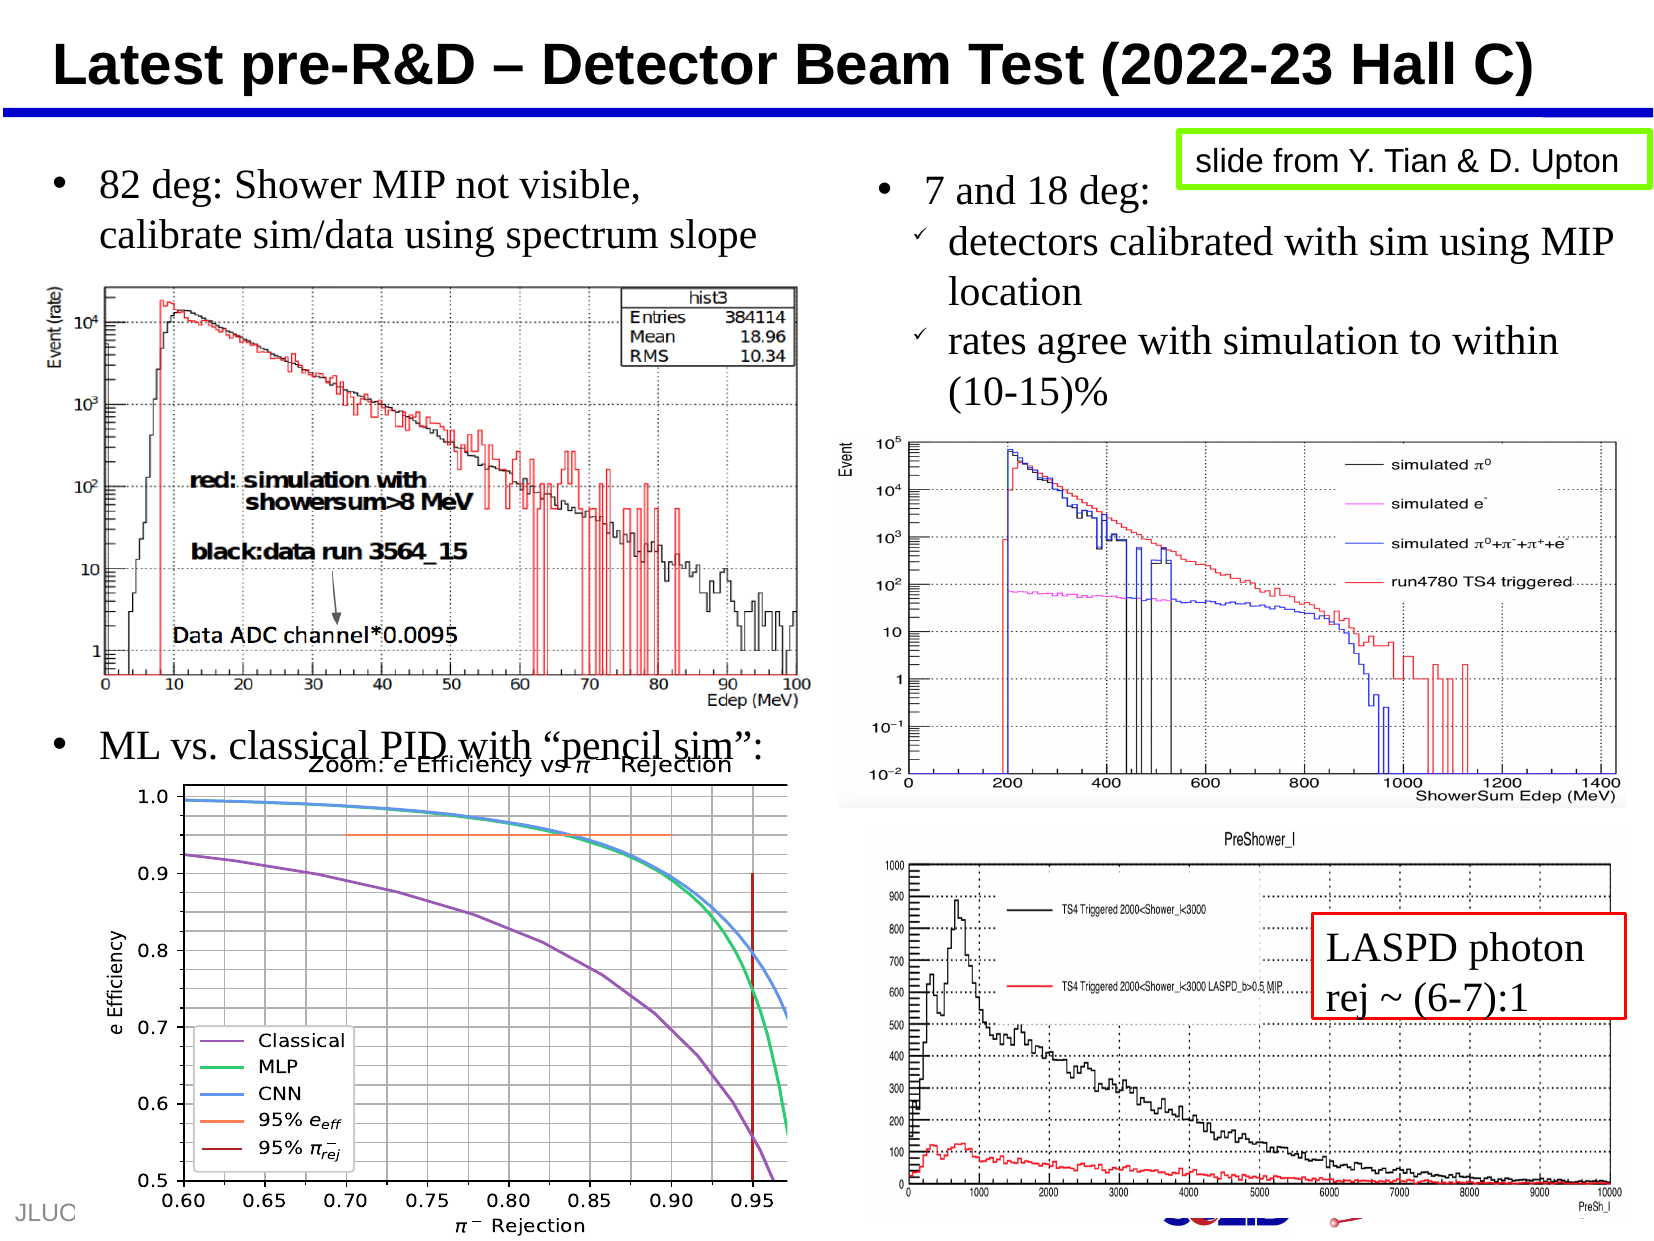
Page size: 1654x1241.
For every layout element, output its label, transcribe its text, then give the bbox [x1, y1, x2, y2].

picture [75, 776, 788, 1241]
text_box ML vs. classical PID with “pencil sim”: [37, 710, 825, 776]
picture [37, 281, 825, 710]
text_box 82 deg: Shower MIP not visible, calibrate sim/data using spectrum slope [37, 149, 788, 265]
picture [862, 825, 1626, 1239]
text_box LASPD photon rej ~ (6-7):1 [1312, 913, 1626, 1019]
text_box Latest pre-R&D – Detector Beam Test (2022-23 Hall C) [37, 19, 1613, 94]
text_box 7 and 18 deg: detectors calibrated with sim using MIP location rates agree with simulation to within (10-15)% [862, 155, 1650, 421]
picture [837, 432, 1626, 808]
text_box slide from Y. Tian & D. Upton [1179, 130, 1650, 188]
